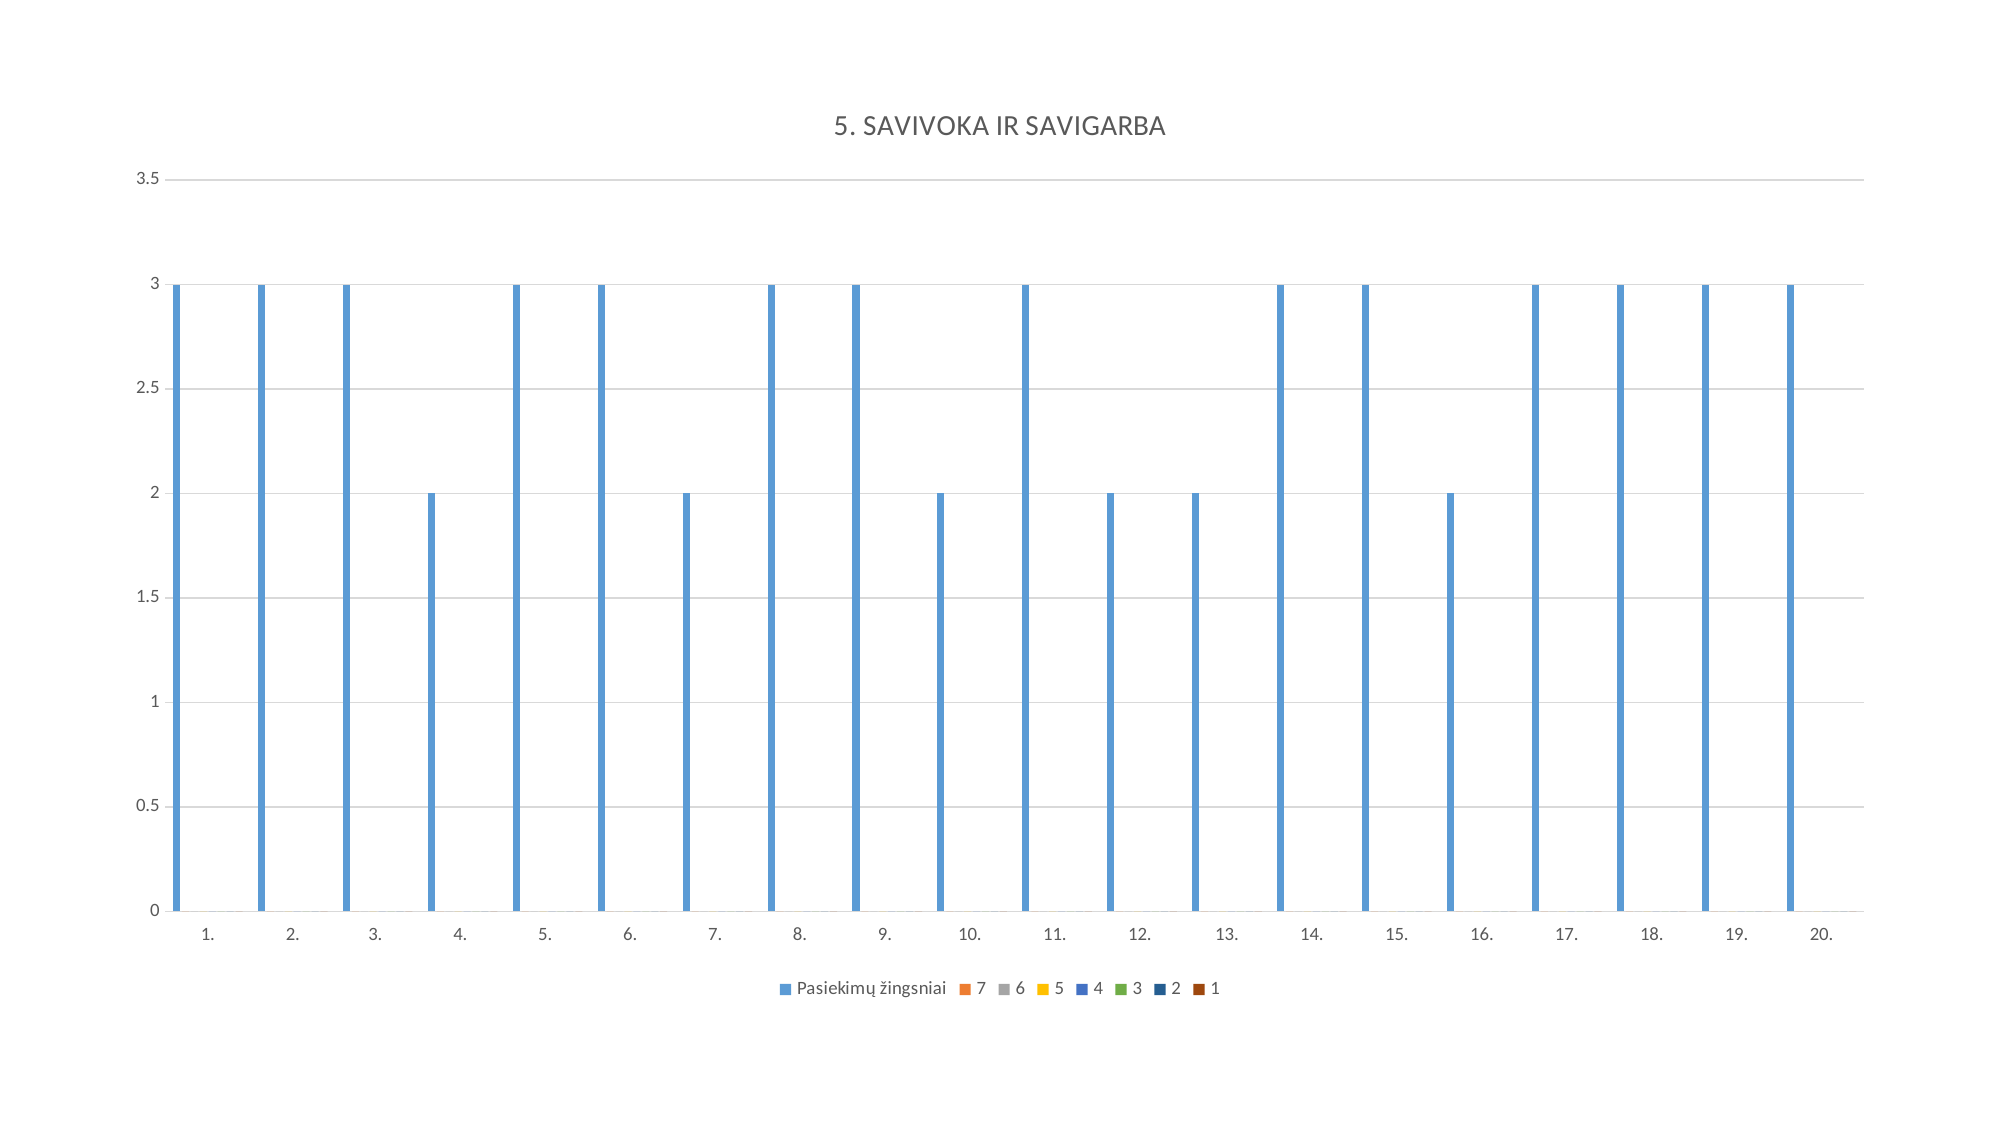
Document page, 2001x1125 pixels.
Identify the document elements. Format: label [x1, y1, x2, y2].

chart [99, 78, 1900, 1006]
